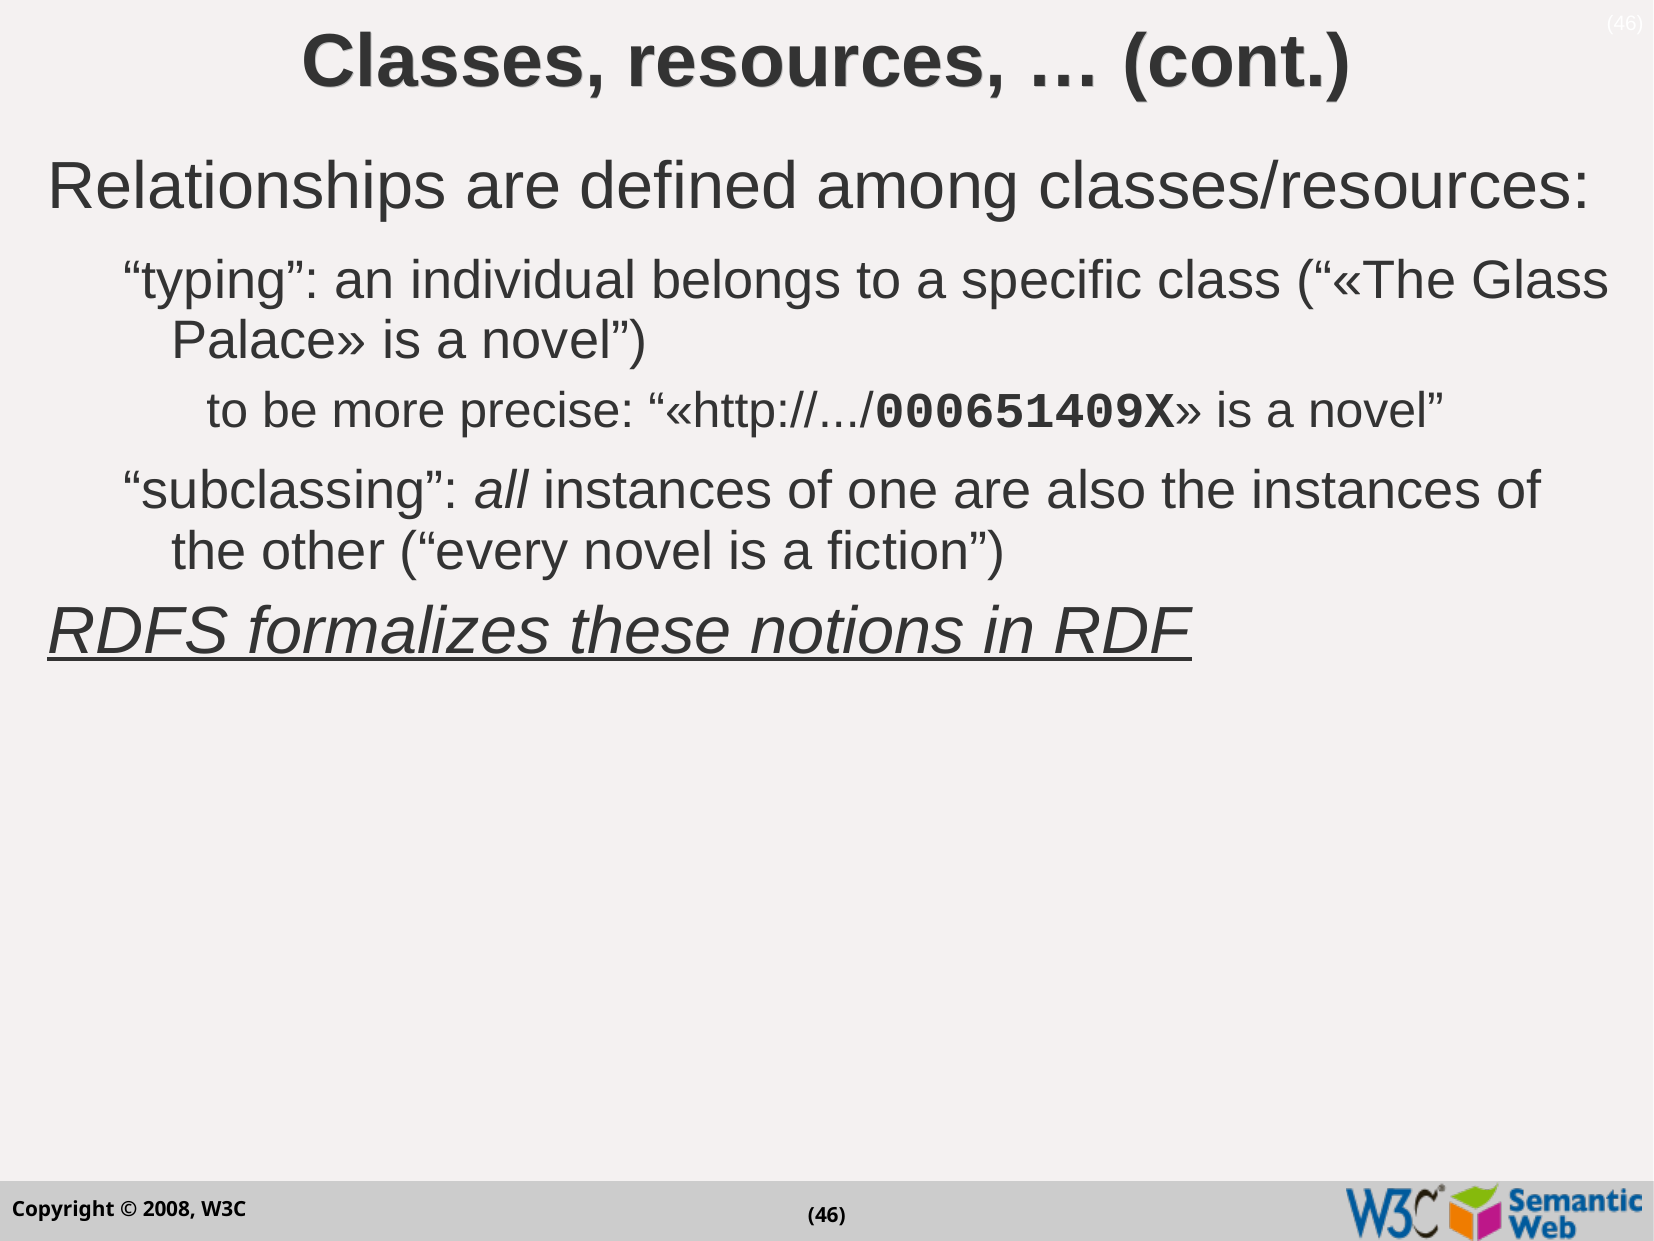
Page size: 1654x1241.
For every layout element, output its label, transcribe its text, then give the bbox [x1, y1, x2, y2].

title Classes, resources, … (cont.) [0, 0, 1654, 119]
list Relationships are defined among classes/resources: “typing”: an individual belongs to a specific class (“«The Glass Palace» is a novel”) to be more precise: “«http://.../000651409X» is a novel” “subclassing”: all instances of one are also the instances of the other (“every novel is a fiction”) RDFS formalizes these notions in RDF [29, 147, 1624, 1134]
picture [1346, 1181, 1642, 1241]
